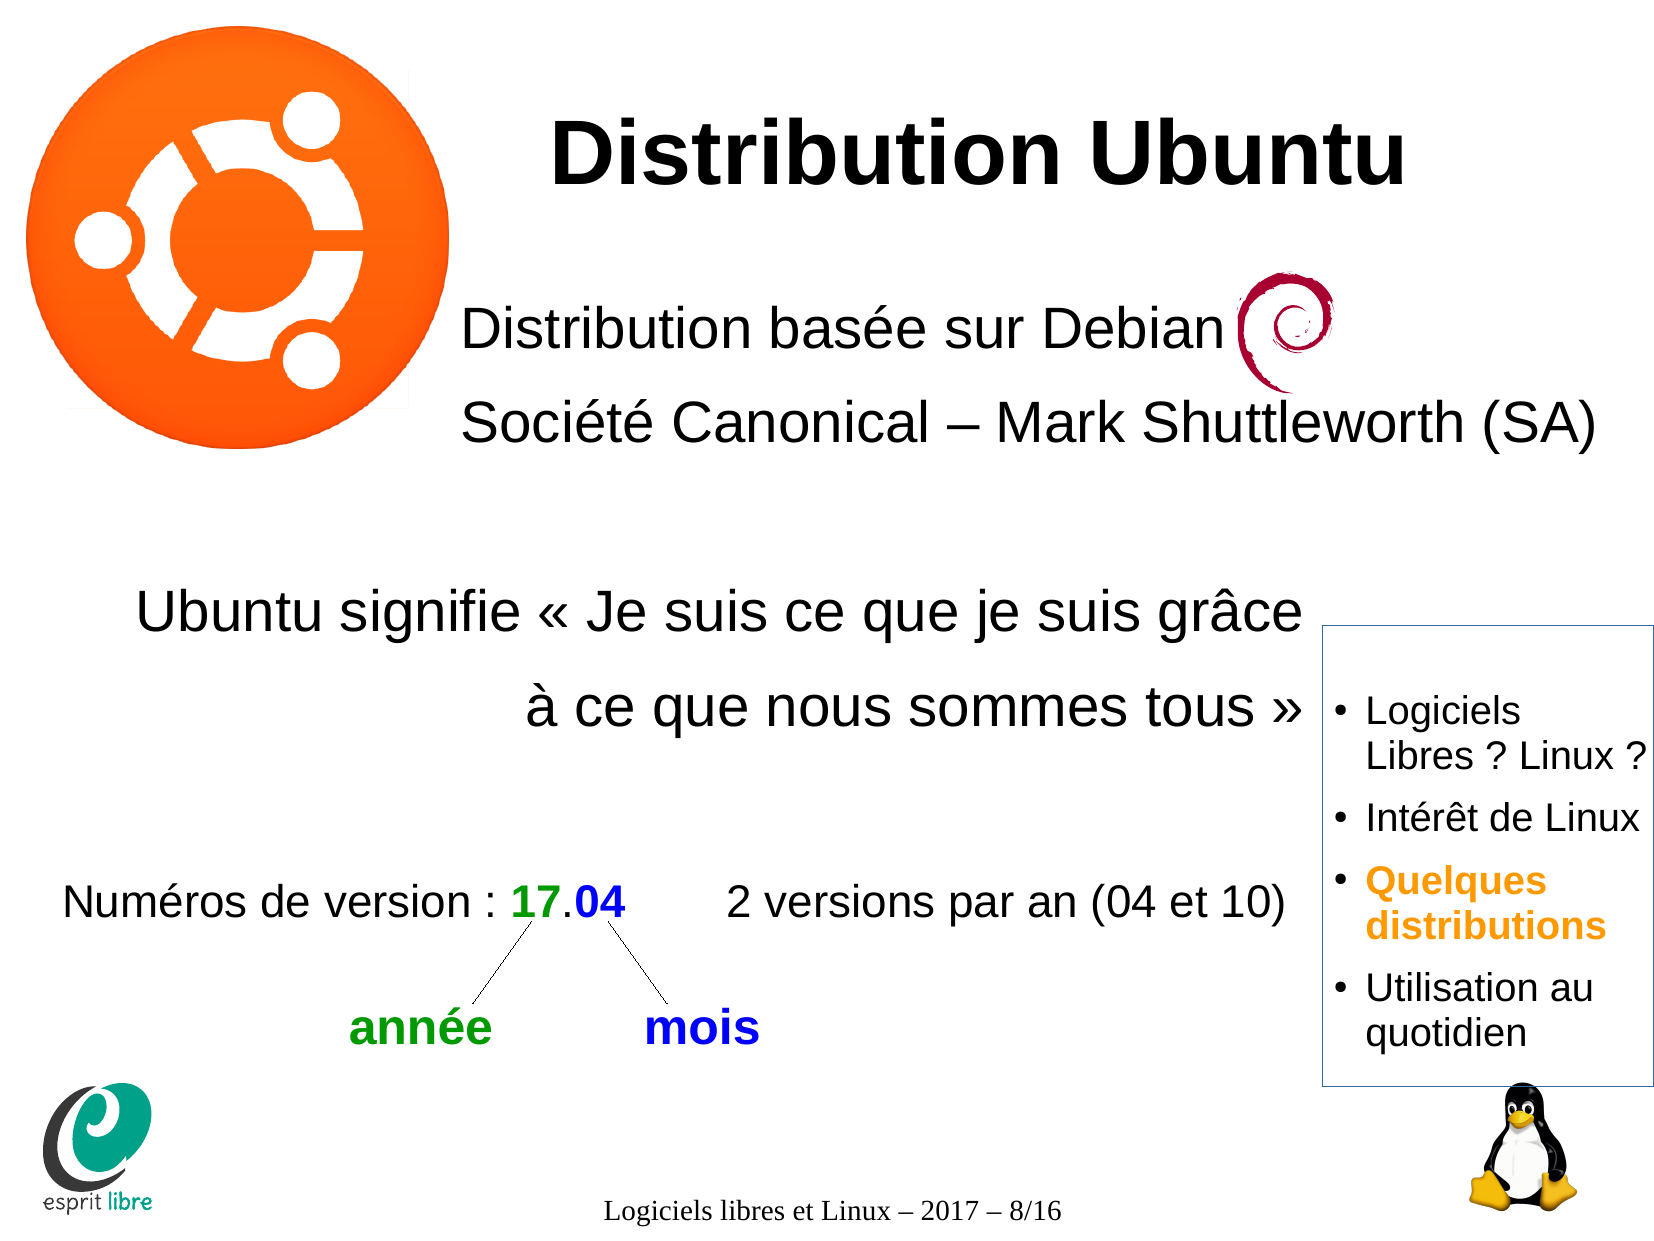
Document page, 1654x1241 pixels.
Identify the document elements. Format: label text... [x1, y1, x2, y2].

list Logiciels Libres ? Linux ? Intérêt de Linux Quelques distributions Utilisation au quotidien [1322, 625, 1654, 1087]
title Distribution Ubuntu [449, 49, 1571, 257]
picture [26, 26, 449, 449]
text_box mois [629, 992, 776, 1064]
list Distribution basée sur Debian Société Canonical – Mark Shuttleworth (SA) Ubuntu signifie « Je suis ce que je suis grâce à ce que nous sommes tous » [135, 295, 1613, 1075]
picture [1462, 1087, 1583, 1217]
text_box Numéros de version : 17.04 2 versions par an (04 et 10) [47, 868, 1303, 935]
text_box année [333, 992, 508, 1064]
picture [1236, 271, 1335, 295]
